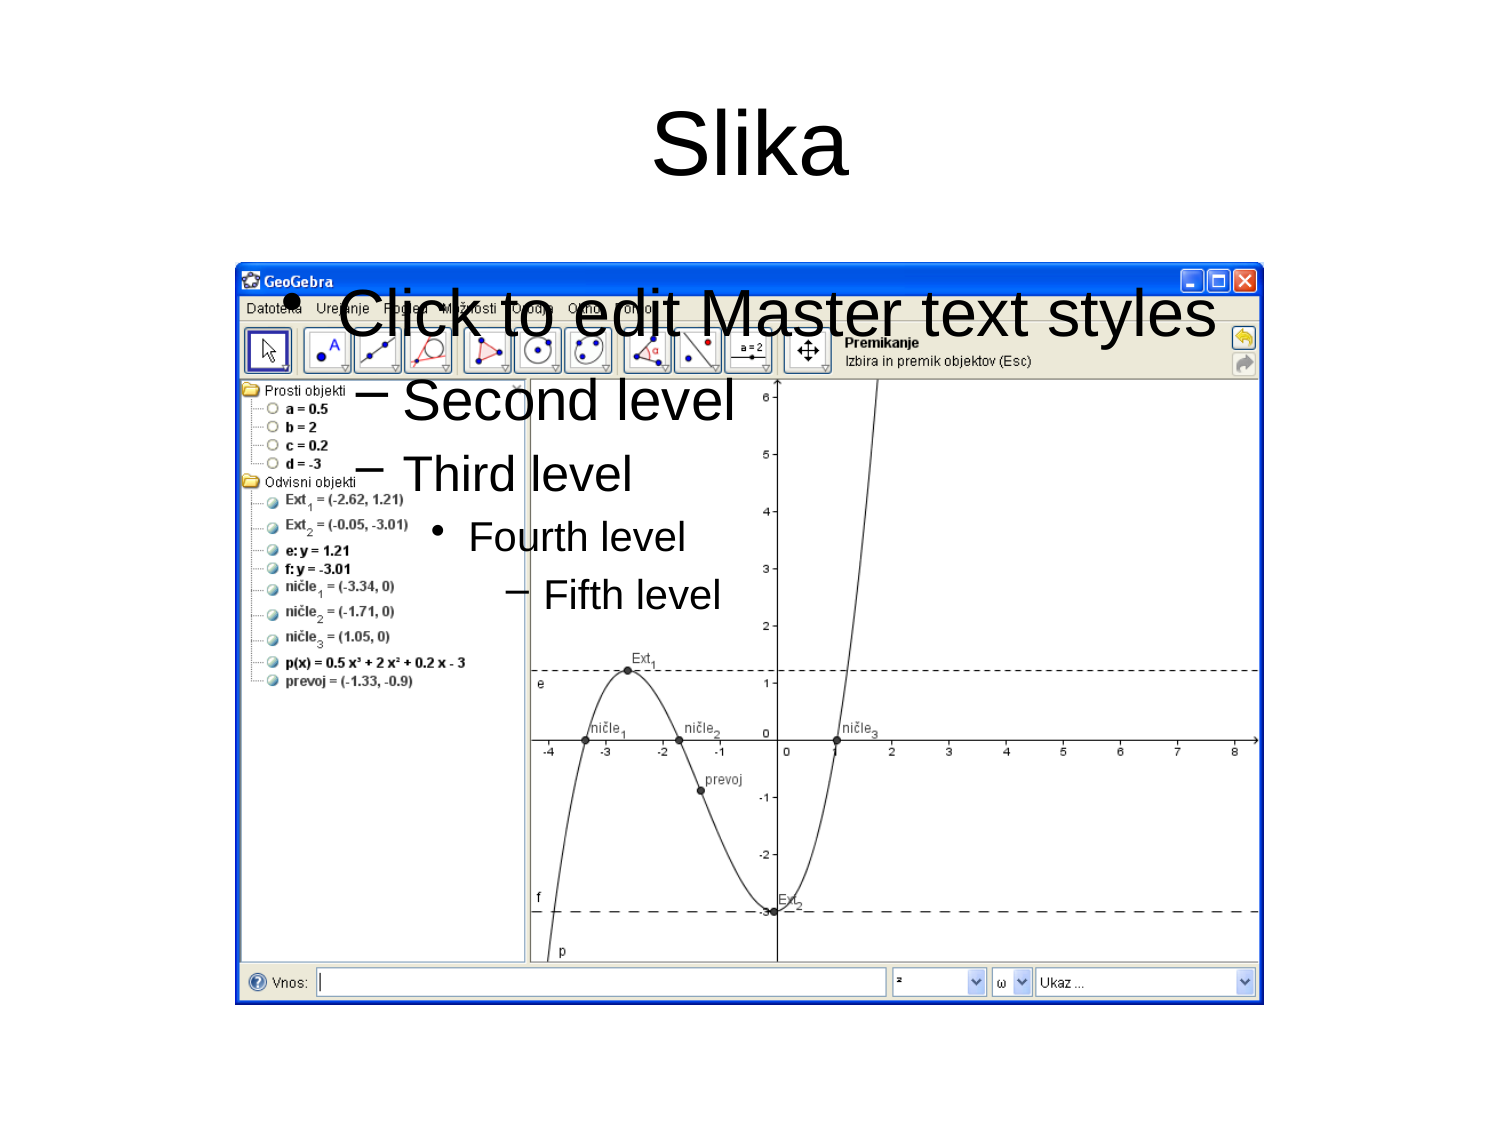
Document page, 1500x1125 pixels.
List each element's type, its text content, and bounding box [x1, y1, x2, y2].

title Slika [75, 45, 1425, 233]
picture [235, 262, 1264, 1005]
